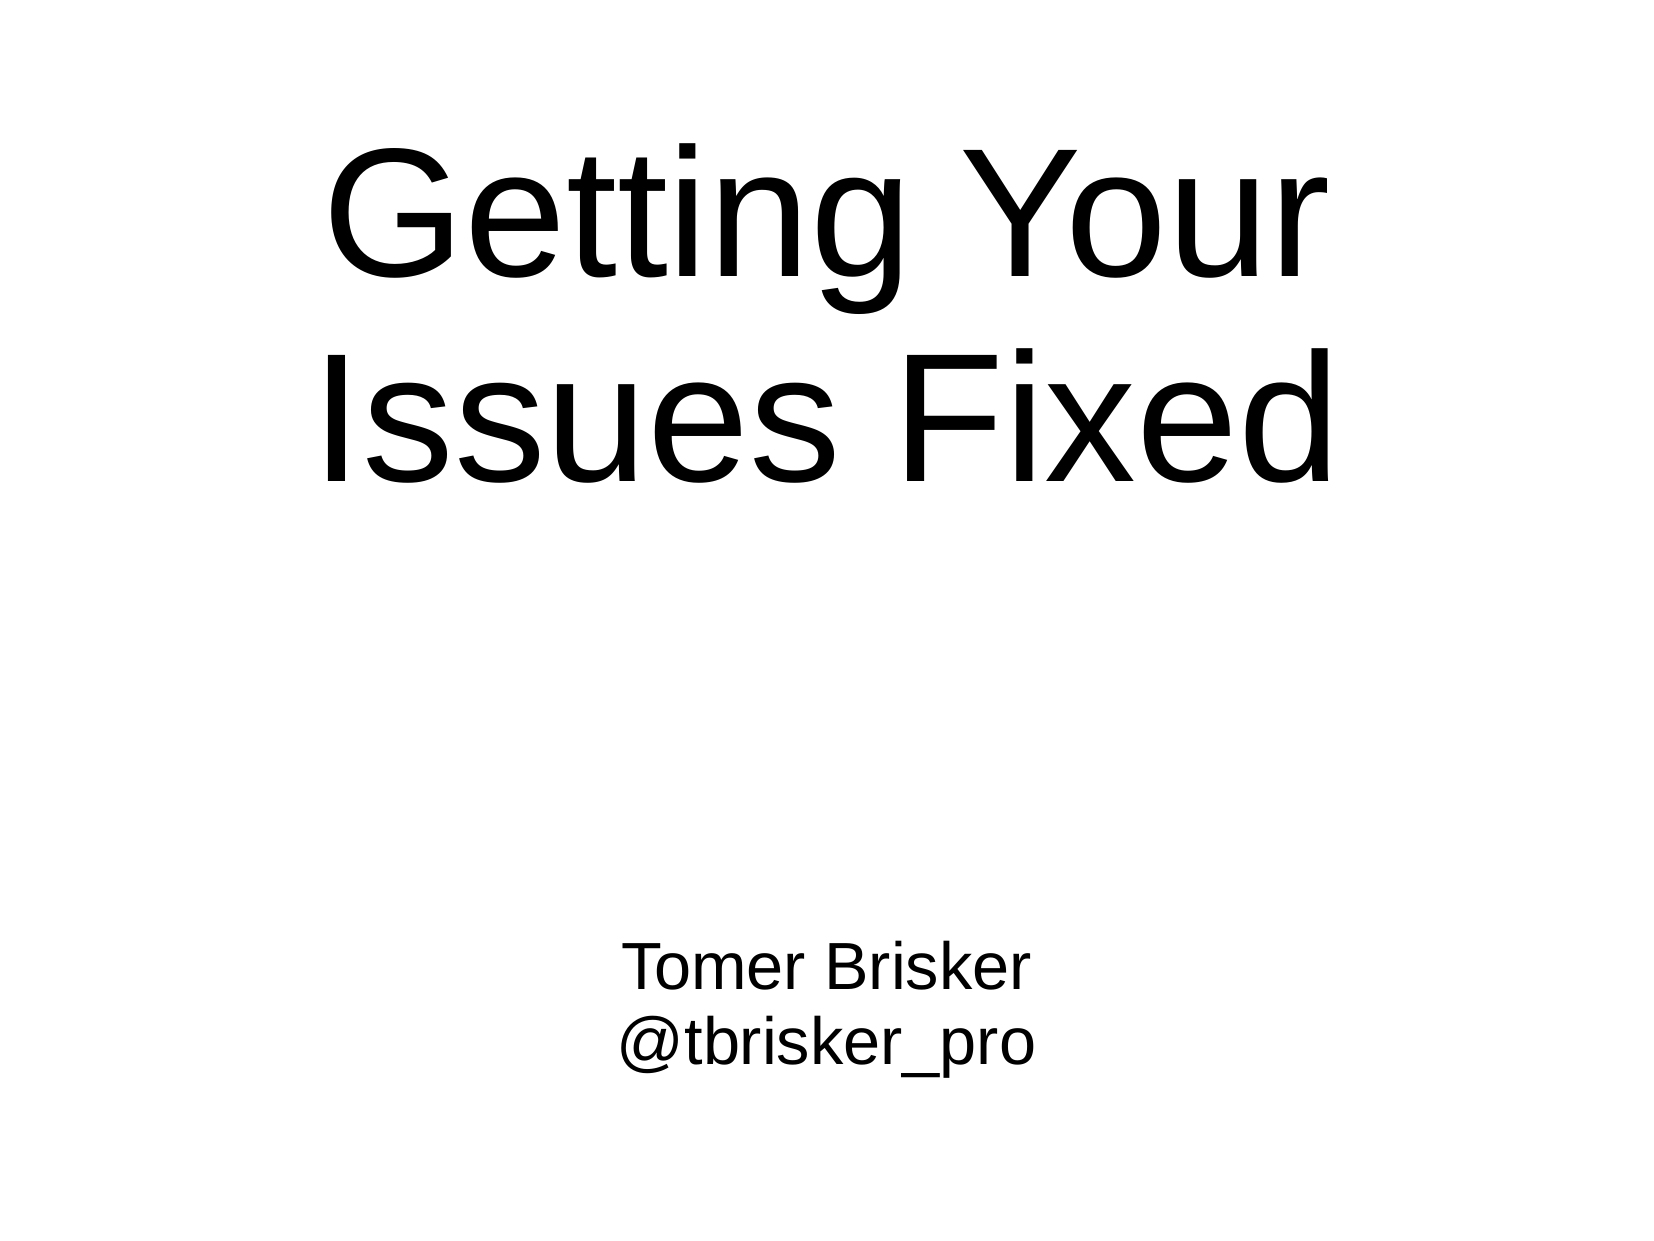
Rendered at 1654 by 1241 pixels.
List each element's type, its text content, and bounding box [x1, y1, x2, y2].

subtitle Getting Your Issues Fixed Tomer Brisker @tbrisker_pro [82, 0, 1571, 1154]
